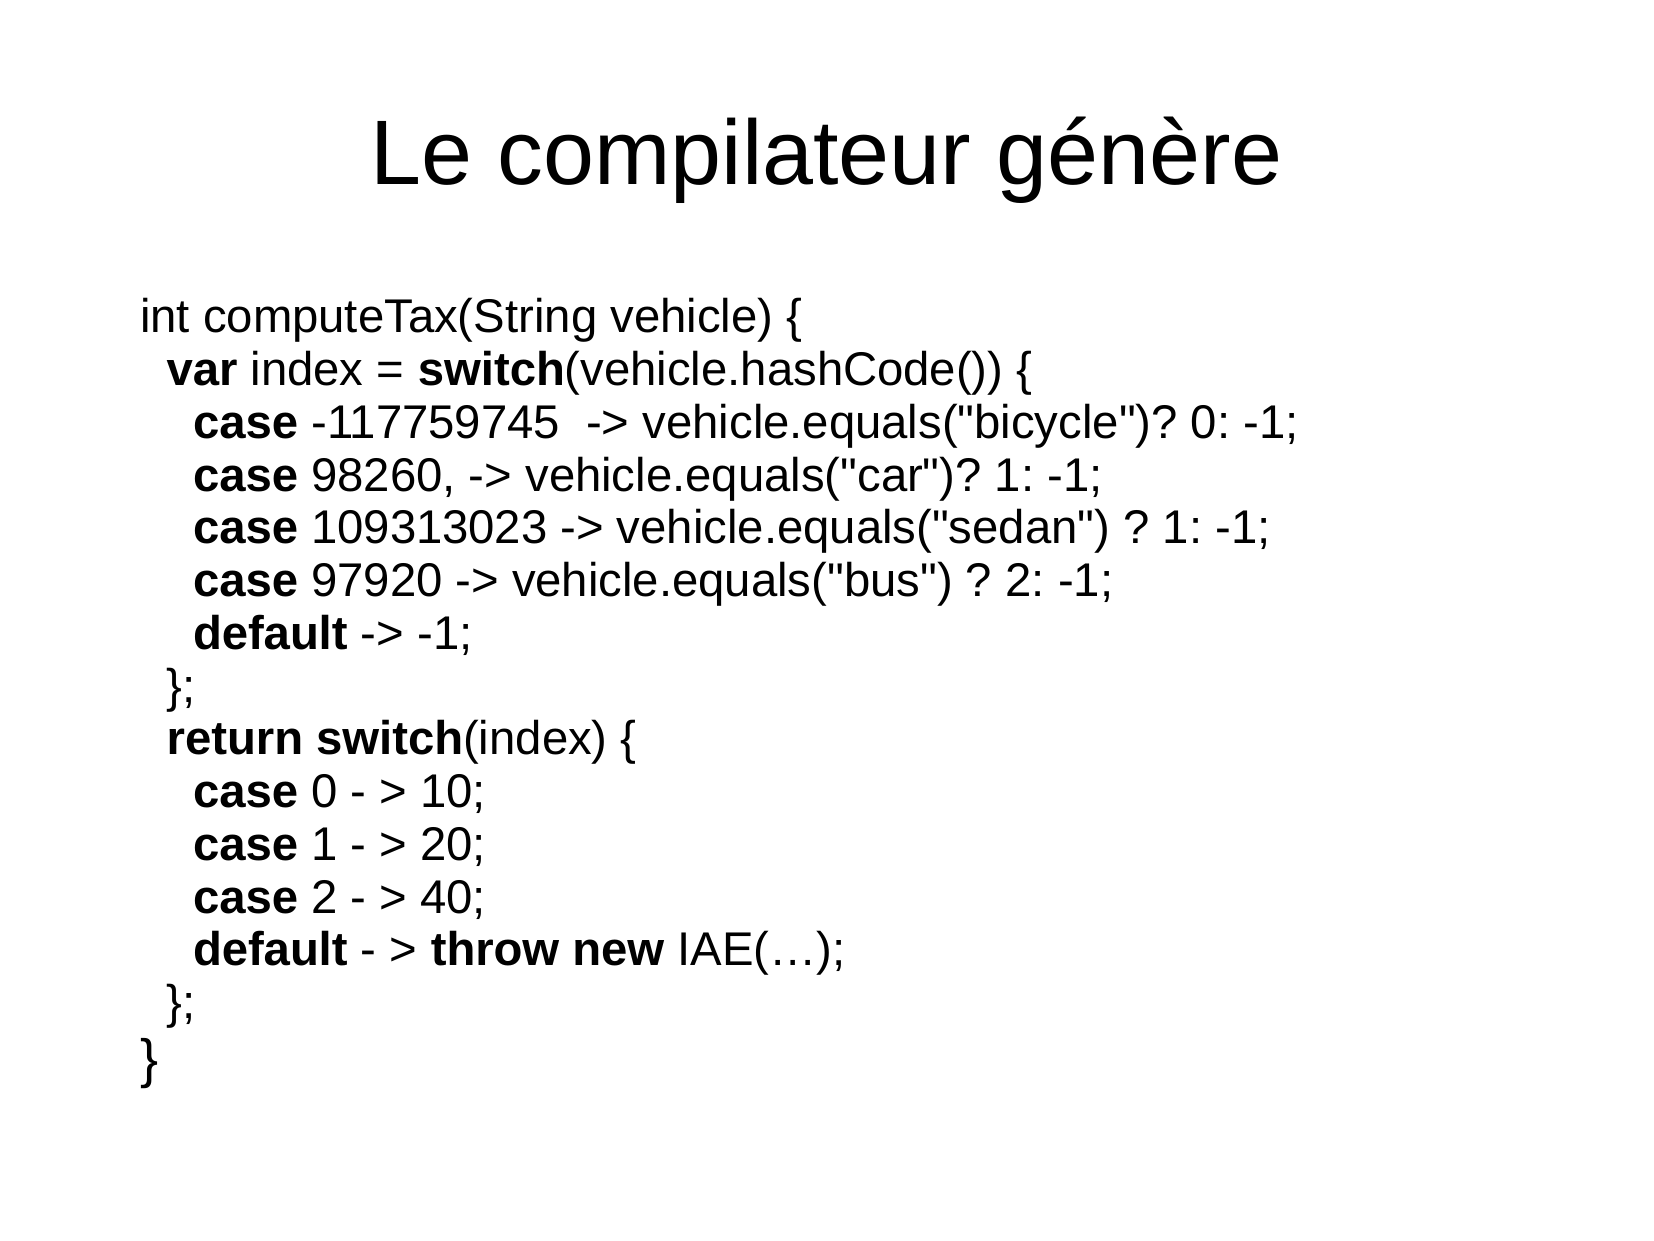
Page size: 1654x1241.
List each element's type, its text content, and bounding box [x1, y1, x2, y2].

list int computeTax(String vehicle) { var index = switch(vehicle.hashCode()) { case -117759745 -> vehicle.equals("bicycle")? 0: -1; case 98260, -> vehicle.equals("car")? 1: -1; case 109313023 -> vehicle.equals("sedan") ? 1: -1; case 97920 -> vehicle.equals("bus") ? 2: -1; default -> -1; }; return switch(index) { case 0 - > 10; case 1 - > 20; case 2 - > 40; default - > throw new IAE(…); }; } [82, 290, 1571, 1156]
title Le compilateur génère [82, 49, 1571, 257]
